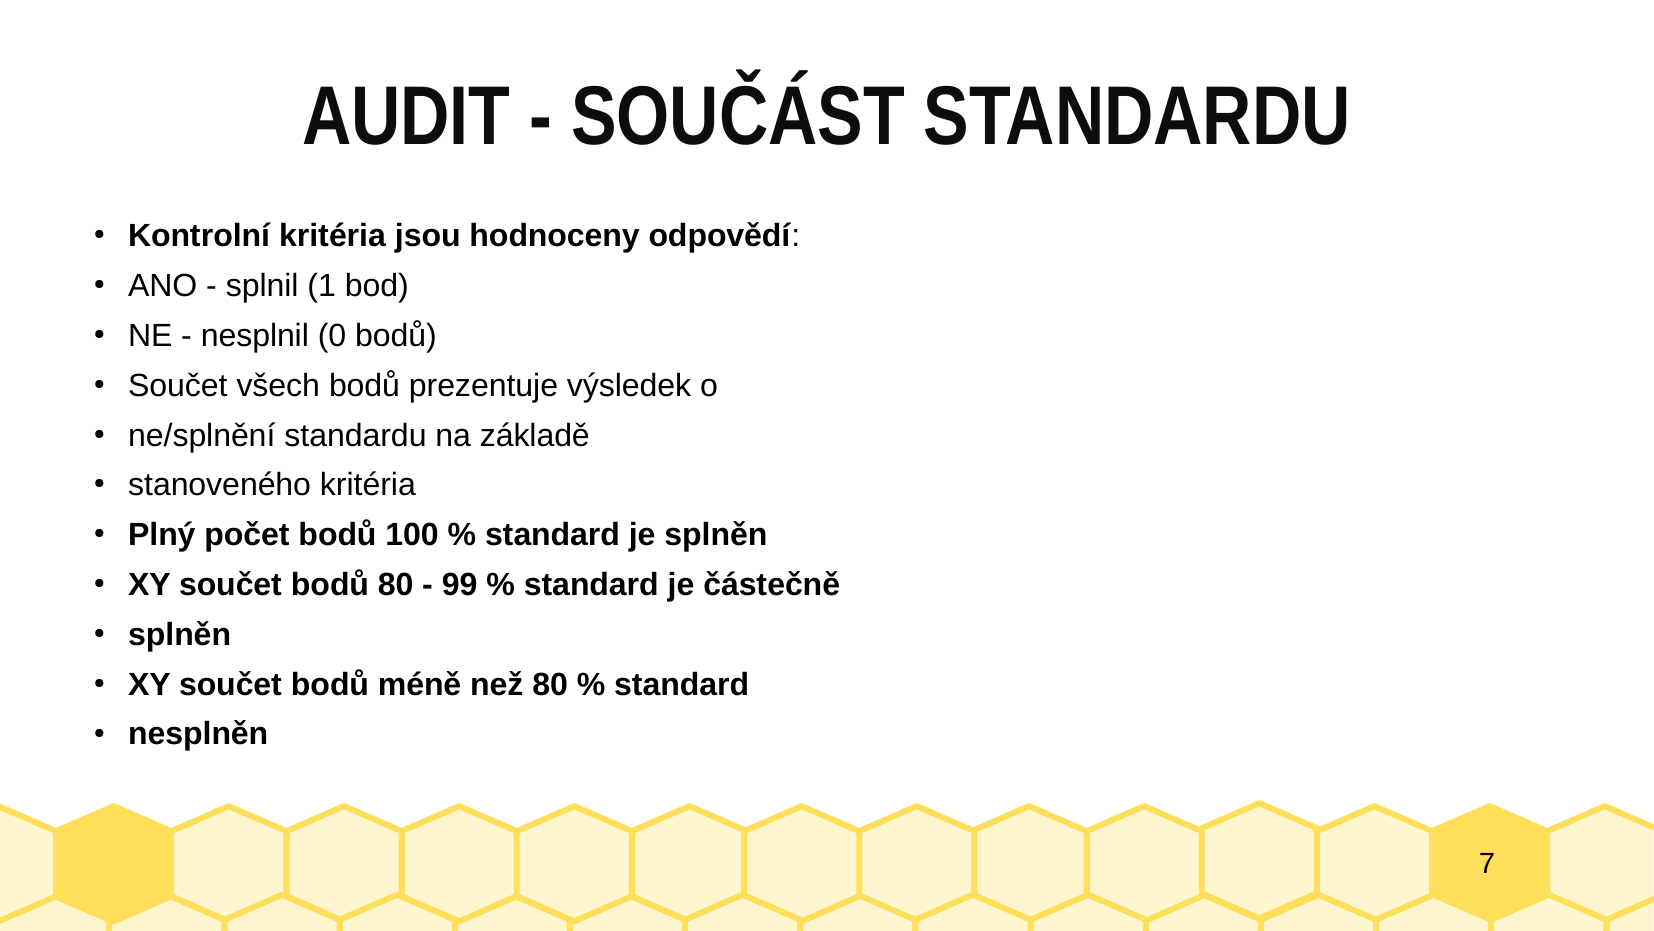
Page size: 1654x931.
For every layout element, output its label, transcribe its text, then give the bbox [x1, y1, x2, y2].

list Kontrolní kritéria jsou hodnoceny odpovědí: ANO - splnil (1 bod) NE - nesplnil (0 bodů) Součet všech bodů prezentuje výsledek o ne/splnění standardu na základě stanoveného kritéria Plný počet bodů 100 % standard je splněn XY součet bodů 80 - 99 % standard je částečně splněn XY součet bodů méně než 80 % standard nesplněn [82, 217, 1571, 758]
title AUDIT - SOUČÁST STANDARDU [82, 37, 1571, 193]
